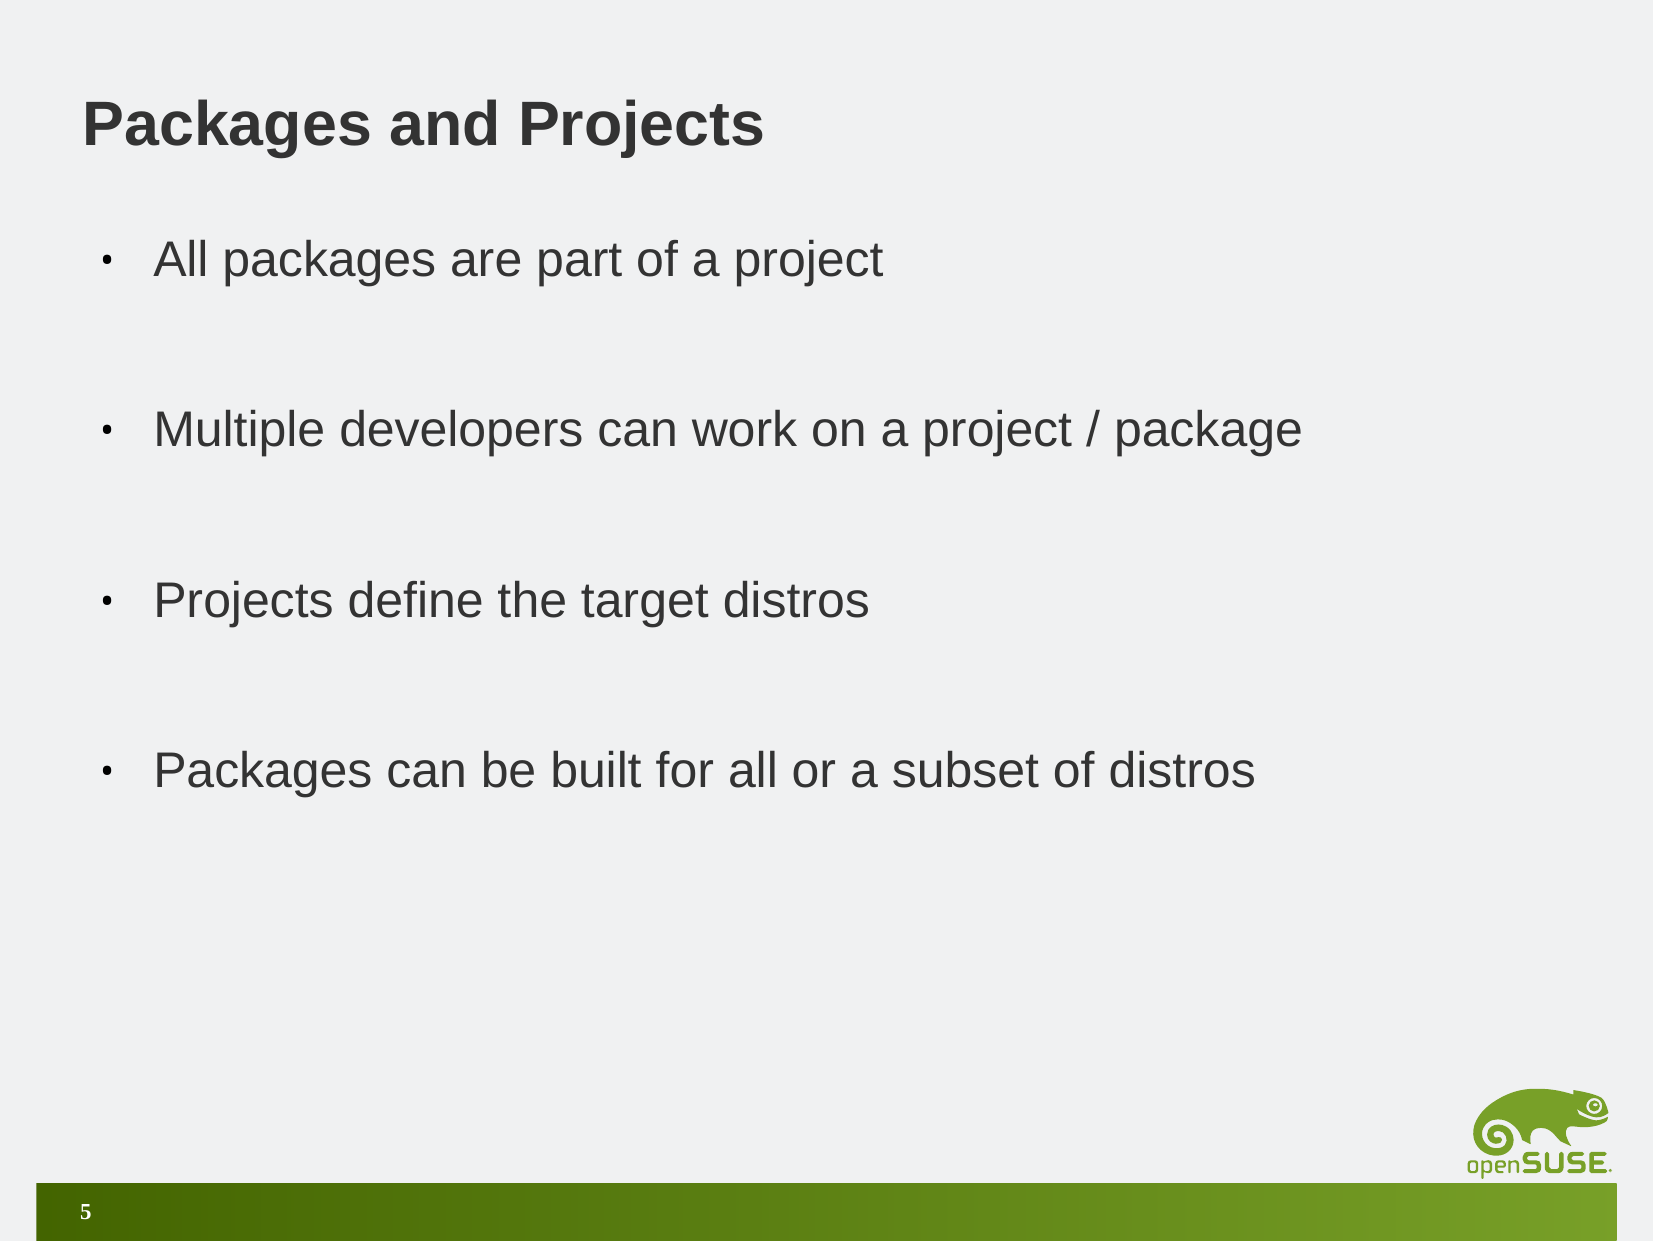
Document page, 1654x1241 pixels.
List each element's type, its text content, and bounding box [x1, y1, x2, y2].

picture [0, 0, 1653, 1241]
list All packages are part of a project Multiple developers can work on a project / package Projects define the target distros Packages can be built for all or a subset of distros [82, 231, 1571, 1050]
title Packages and Projects [82, 49, 1571, 198]
